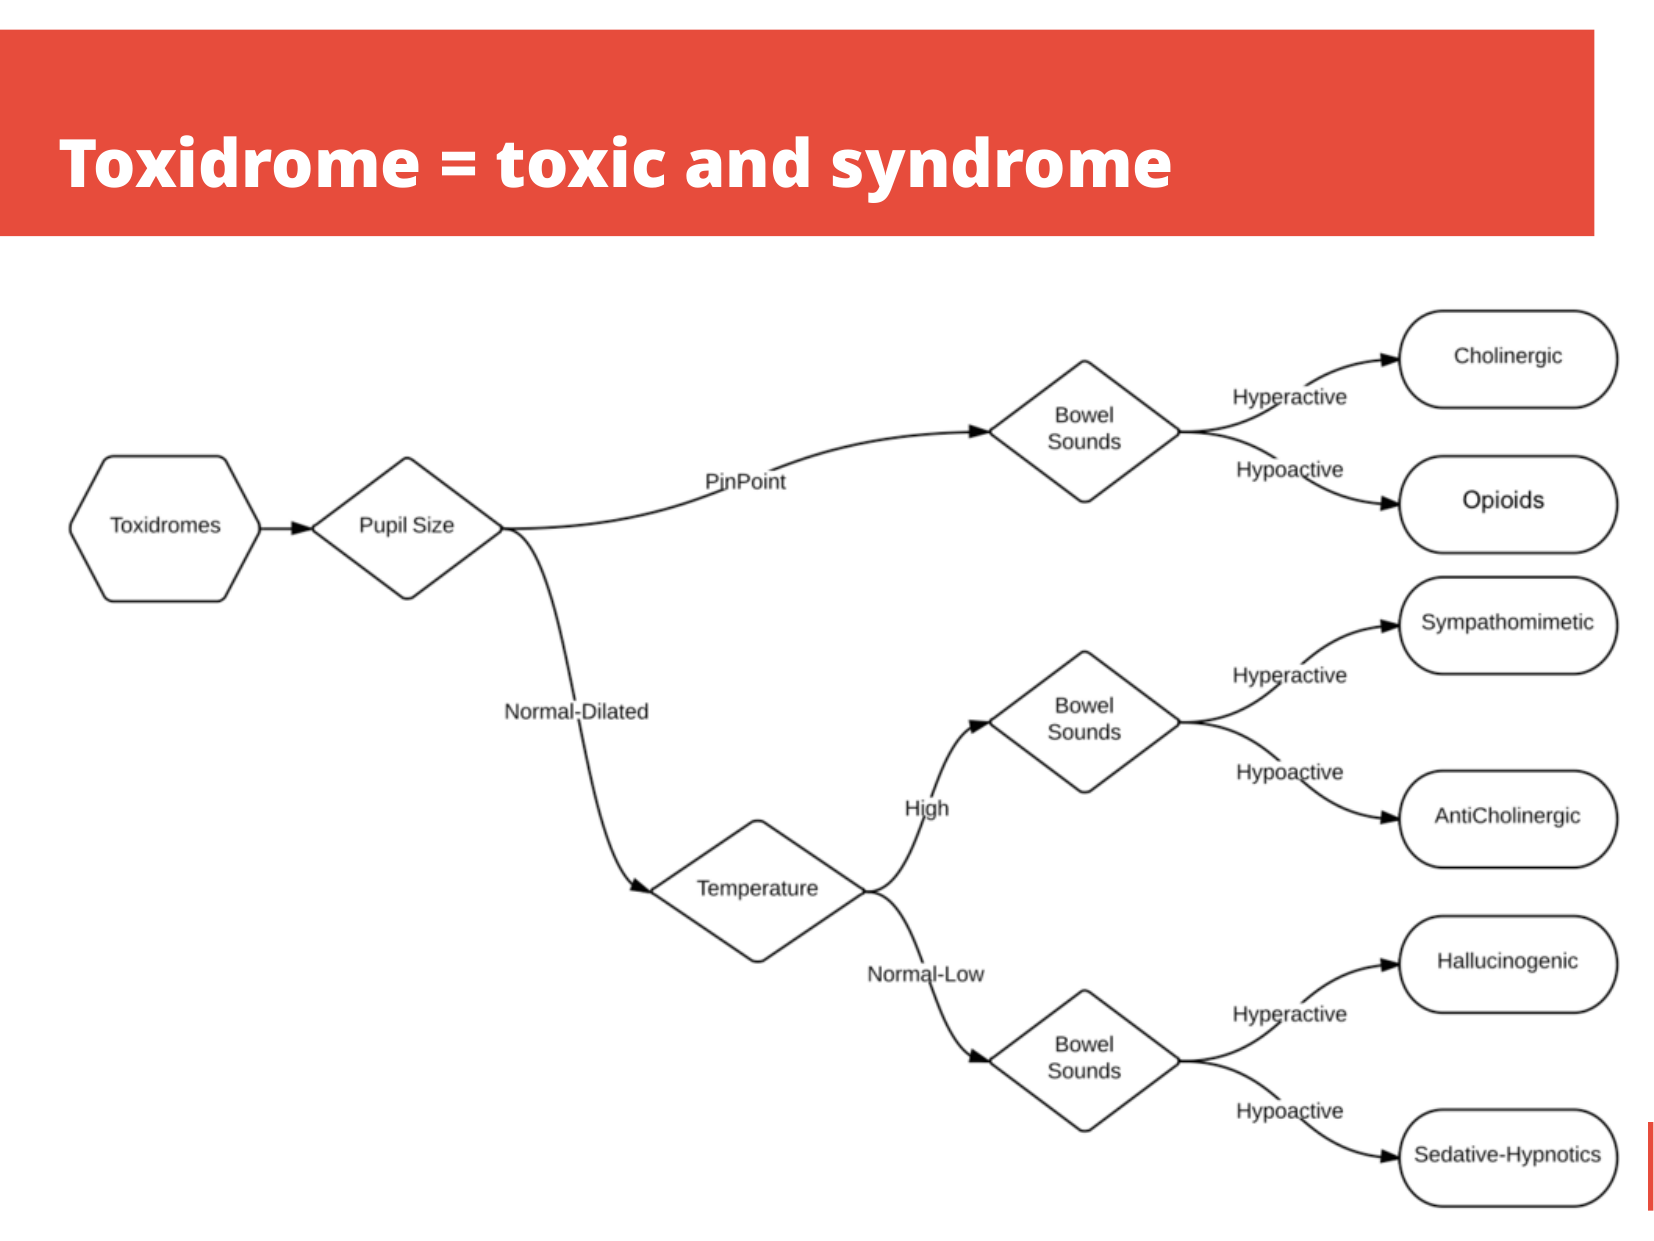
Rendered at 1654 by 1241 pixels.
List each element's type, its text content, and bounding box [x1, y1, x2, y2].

picture [47, 277, 1648, 1241]
title Toxidrome = toxic and syndrome [59, 59, 1595, 207]
